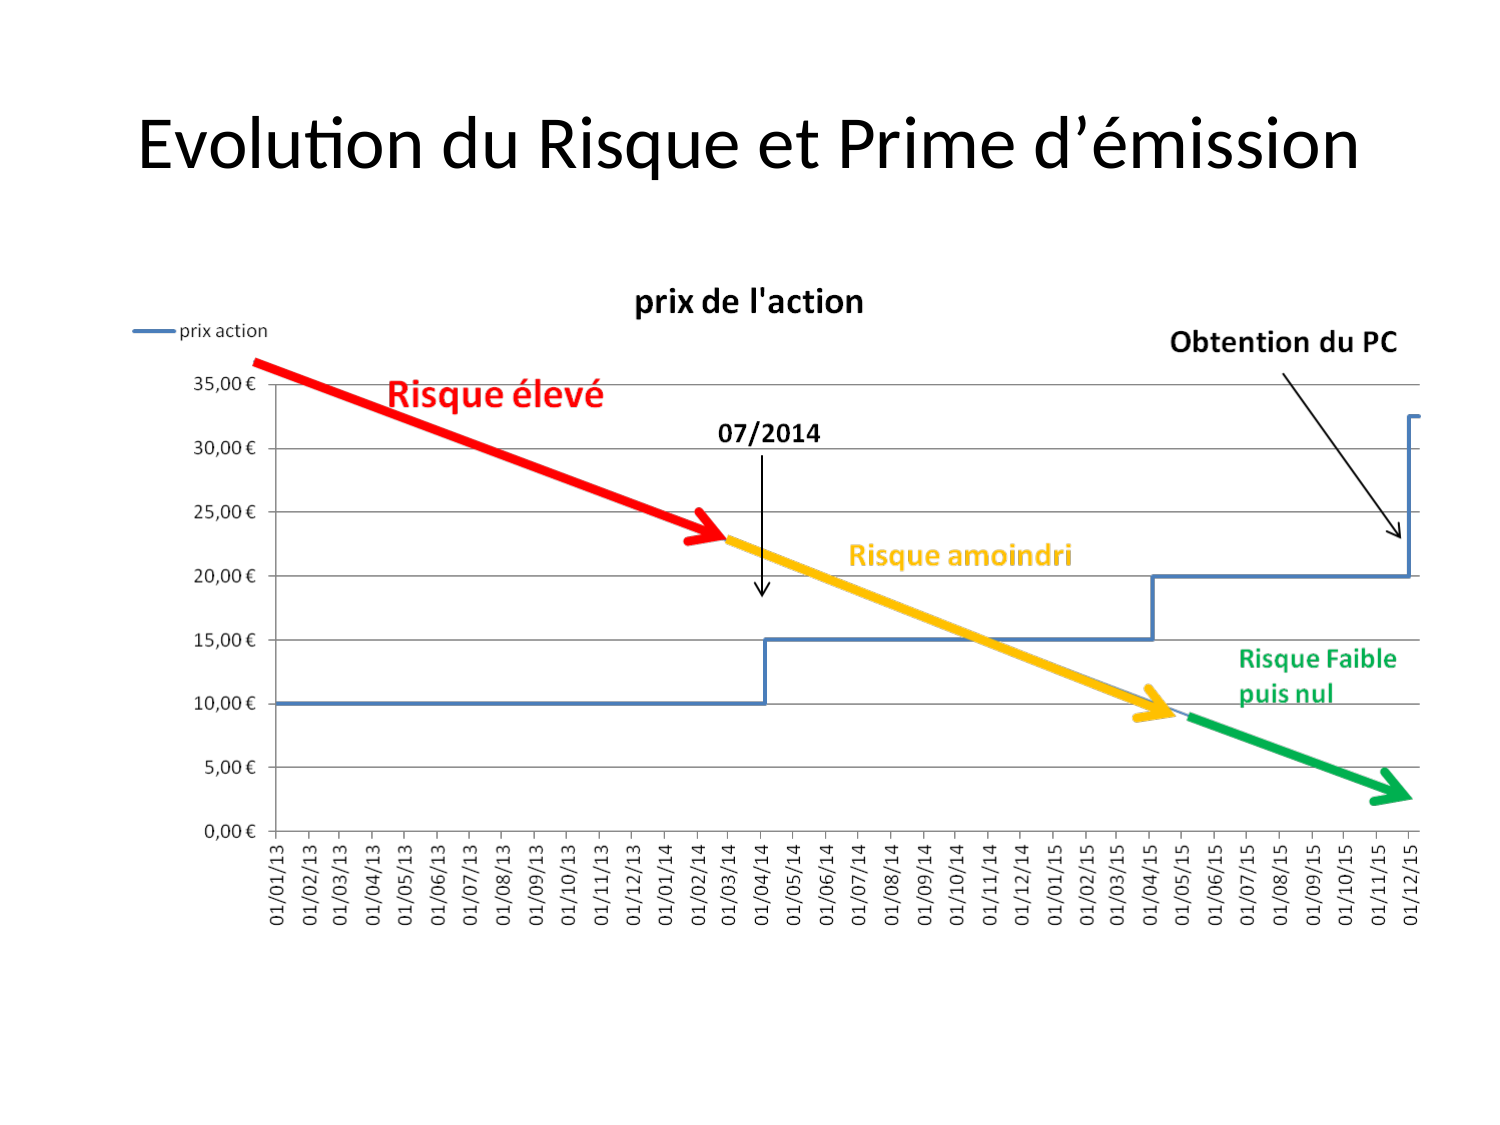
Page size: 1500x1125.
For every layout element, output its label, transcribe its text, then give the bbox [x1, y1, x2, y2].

picture [73, 261, 1454, 1007]
title Evolution du Risque et Prime d’émission [75, 45, 1426, 233]
